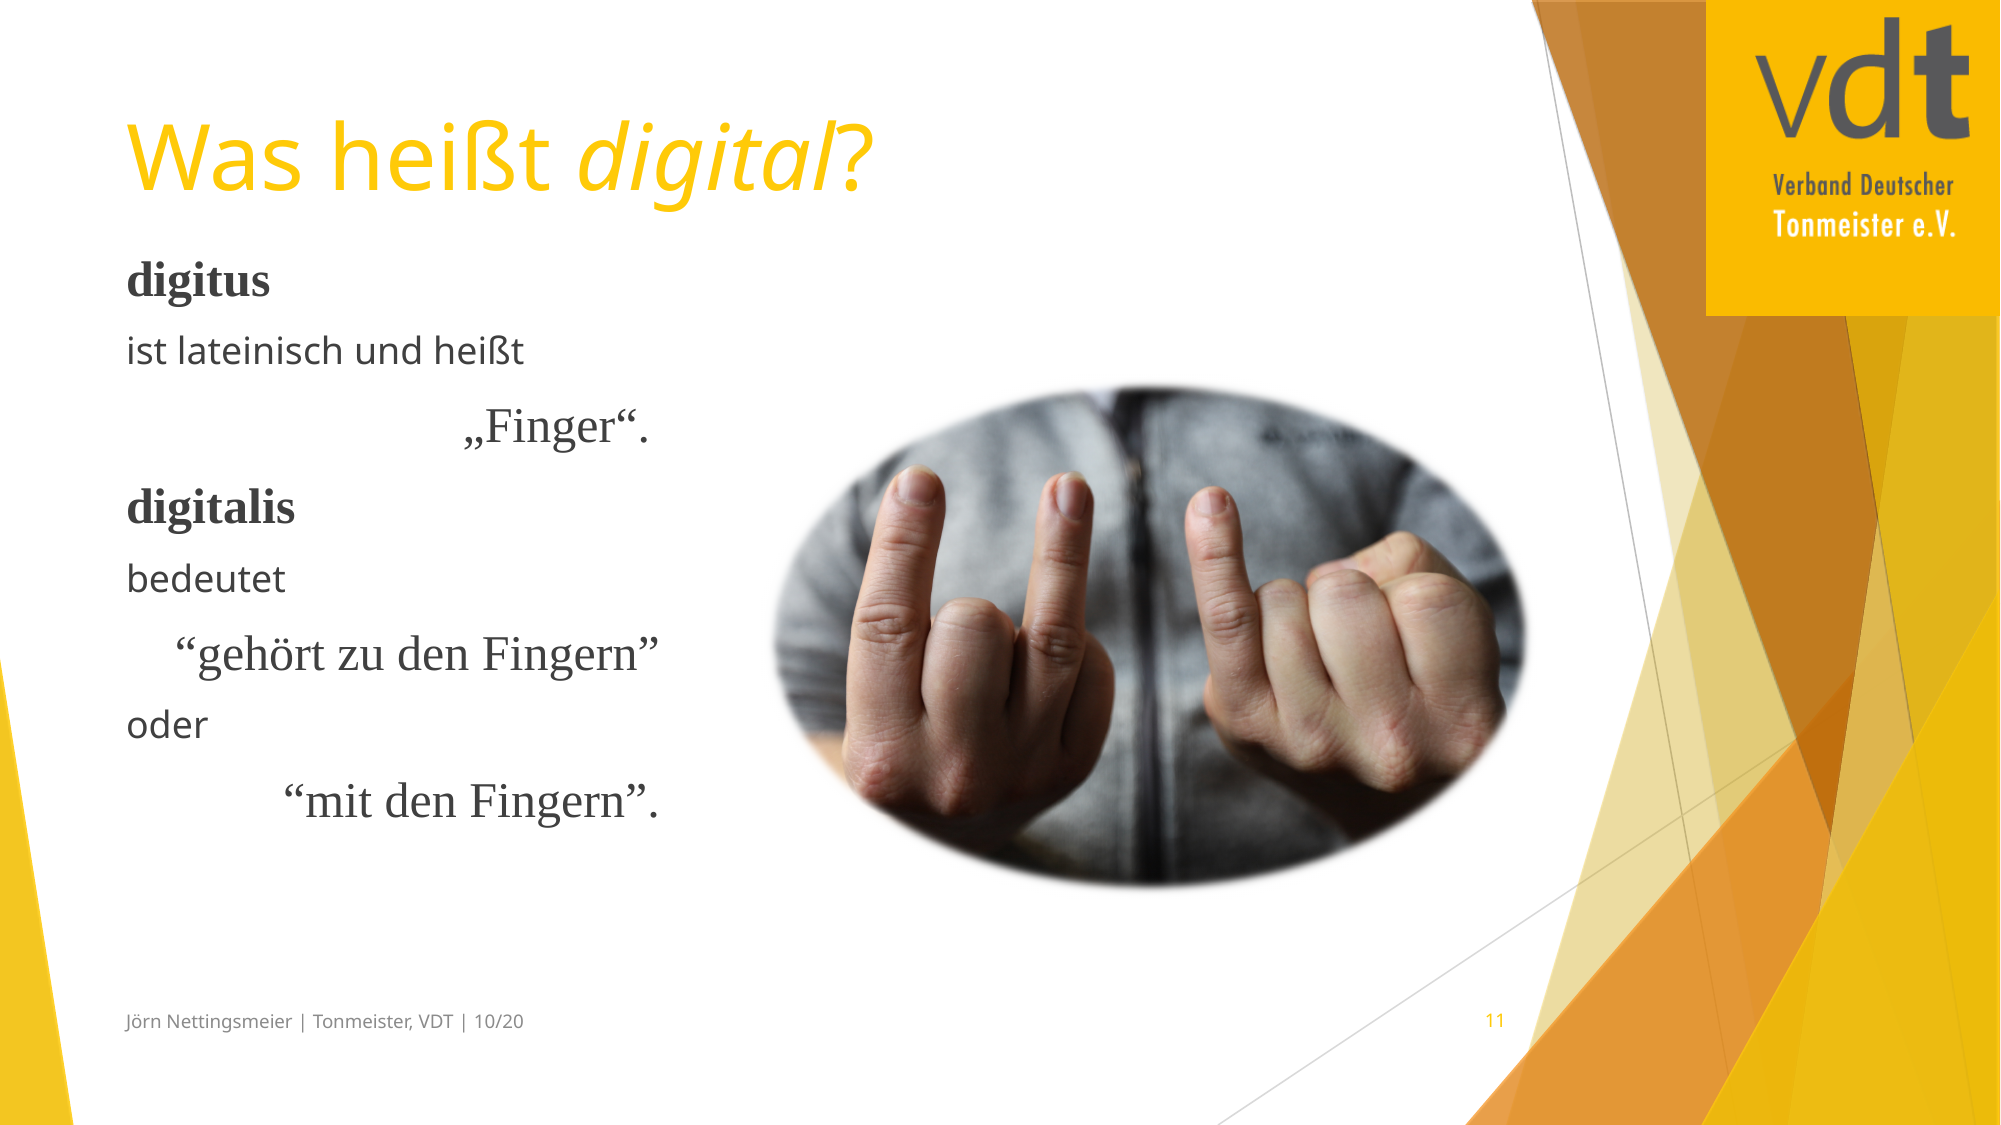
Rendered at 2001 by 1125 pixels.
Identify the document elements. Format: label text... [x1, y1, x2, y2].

text_box Jörn Nettingsmeier | Tonmeister, VDT | 10/20 [111, 991, 1145, 1051]
picture [1706, 0, 2000, 316]
picture [761, 374, 1538, 901]
list digitus ist lateinisch und heißt „Finger“. digitalis bedeutet “gehört zu den Fingern” oder “mit den Fingern”. [111, 362, 676, 858]
title Was heißt digital? [111, 79, 1522, 230]
slide_number <number> [1409, 991, 1522, 1051]
